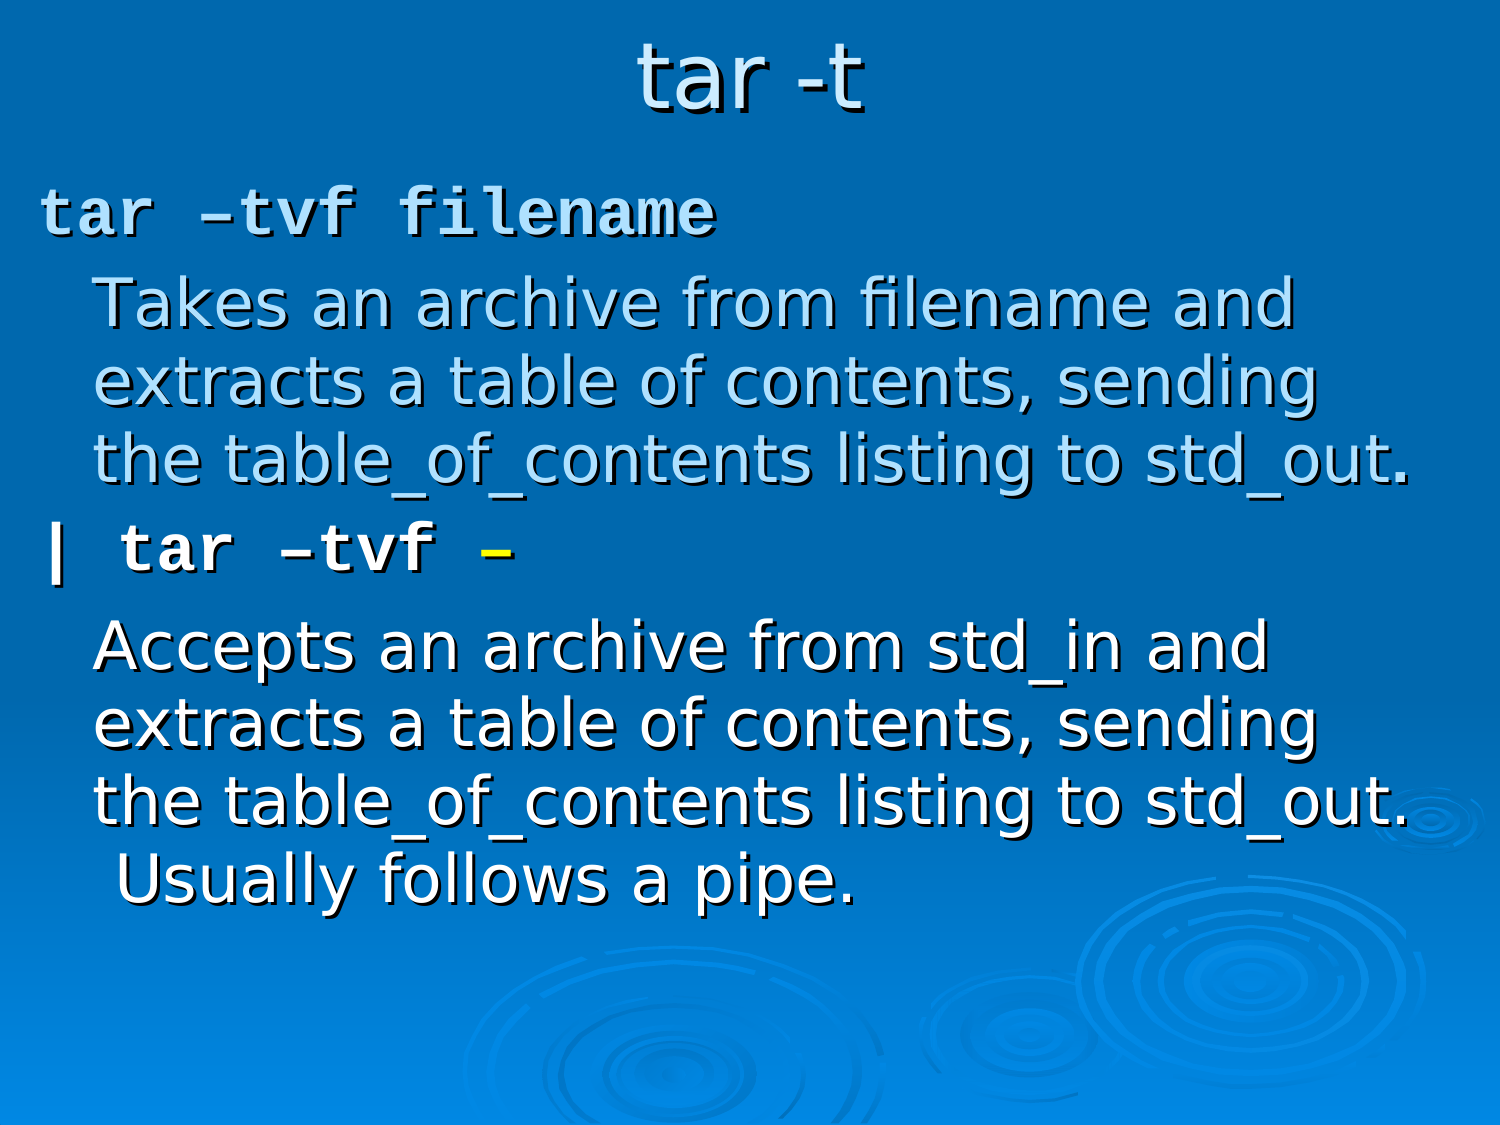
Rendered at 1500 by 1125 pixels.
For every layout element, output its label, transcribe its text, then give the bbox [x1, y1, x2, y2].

list tar –tvf filename Takes an archive from filename and extracts a table of contents, sending the table_of_contents listing to std_out. | tar –tvf – Accepts an archive from std_in and extracts a table of contents, sending the table_of_contents listing to std_out. Usually follows a pipe. [22, 173, 1448, 1095]
title tar -t [75, 17, 1426, 141]
